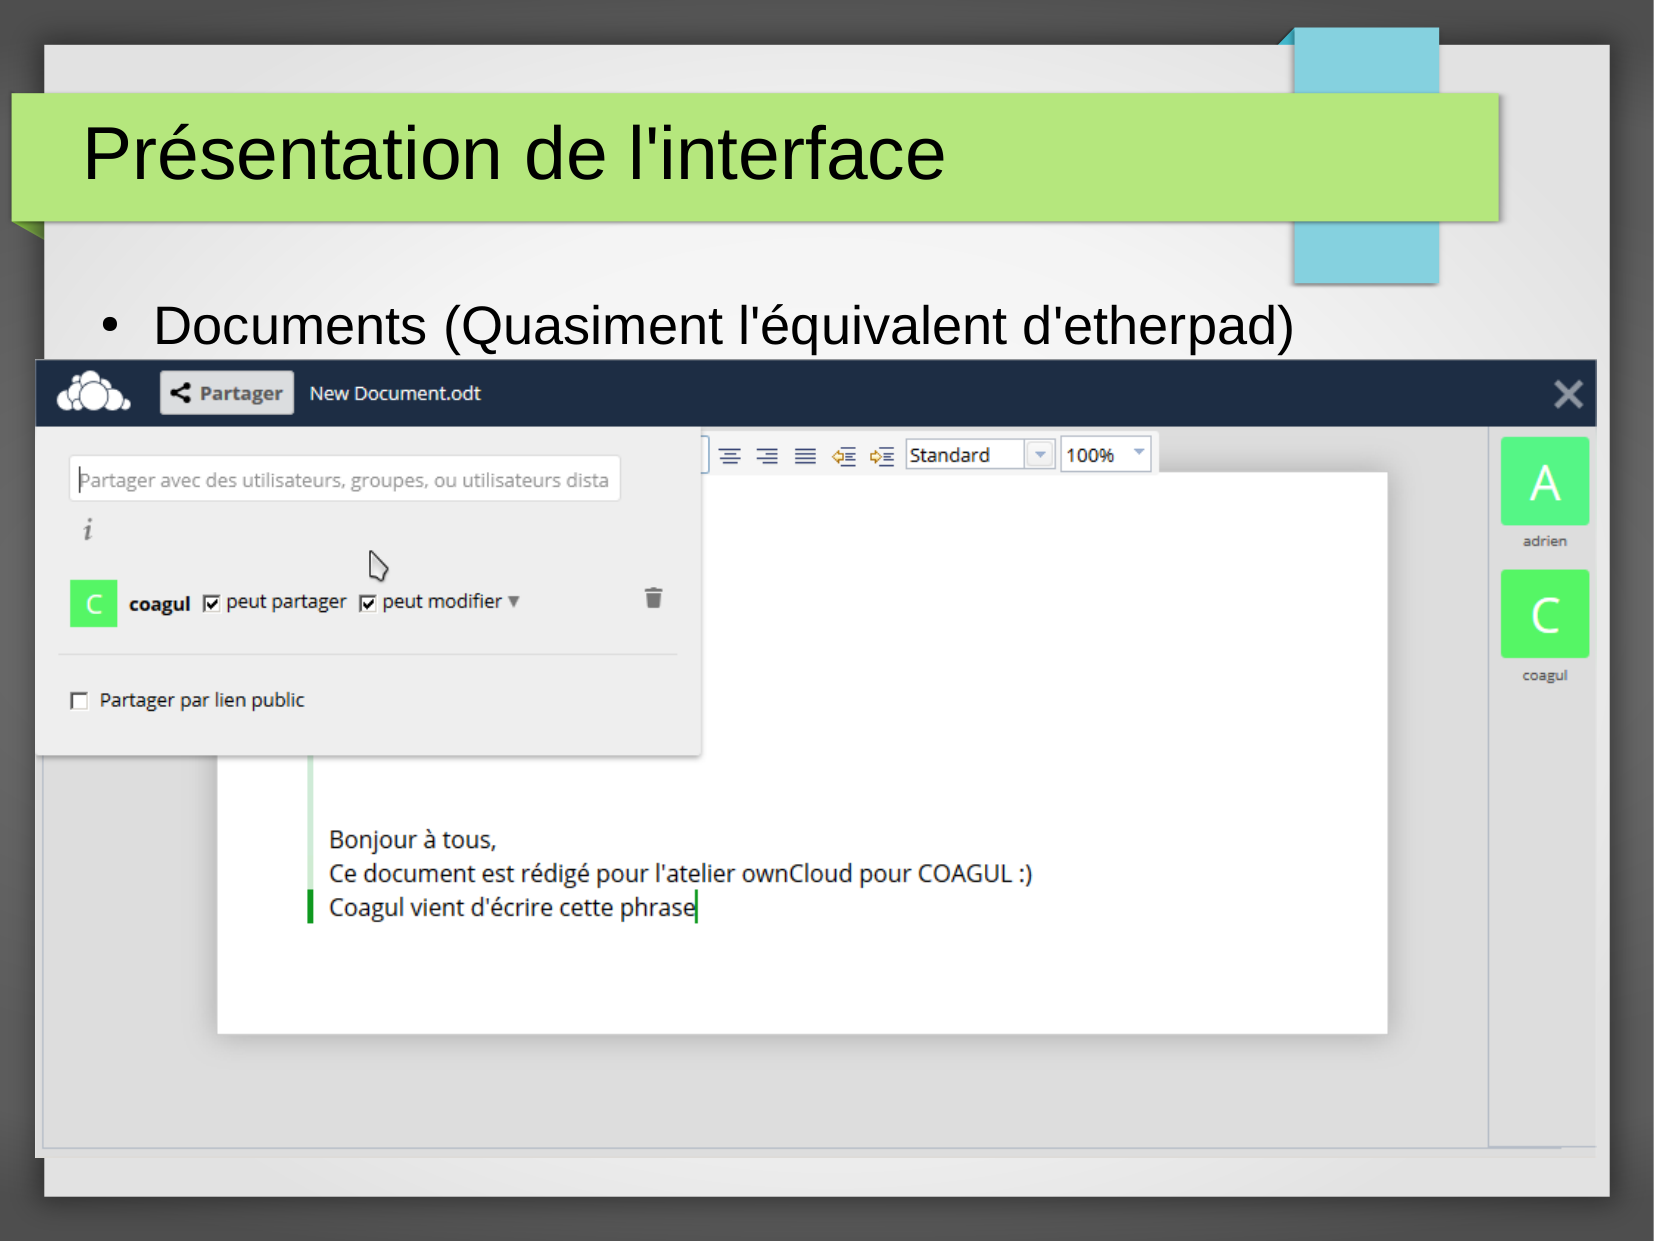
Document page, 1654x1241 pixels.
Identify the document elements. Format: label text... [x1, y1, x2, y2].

title Présentation de l'interface [82, 94, 1264, 213]
list Documents (Quasiment l'équivalent d'etherpad) [82, 295, 1571, 359]
picture [0, 0, 1654, 1241]
